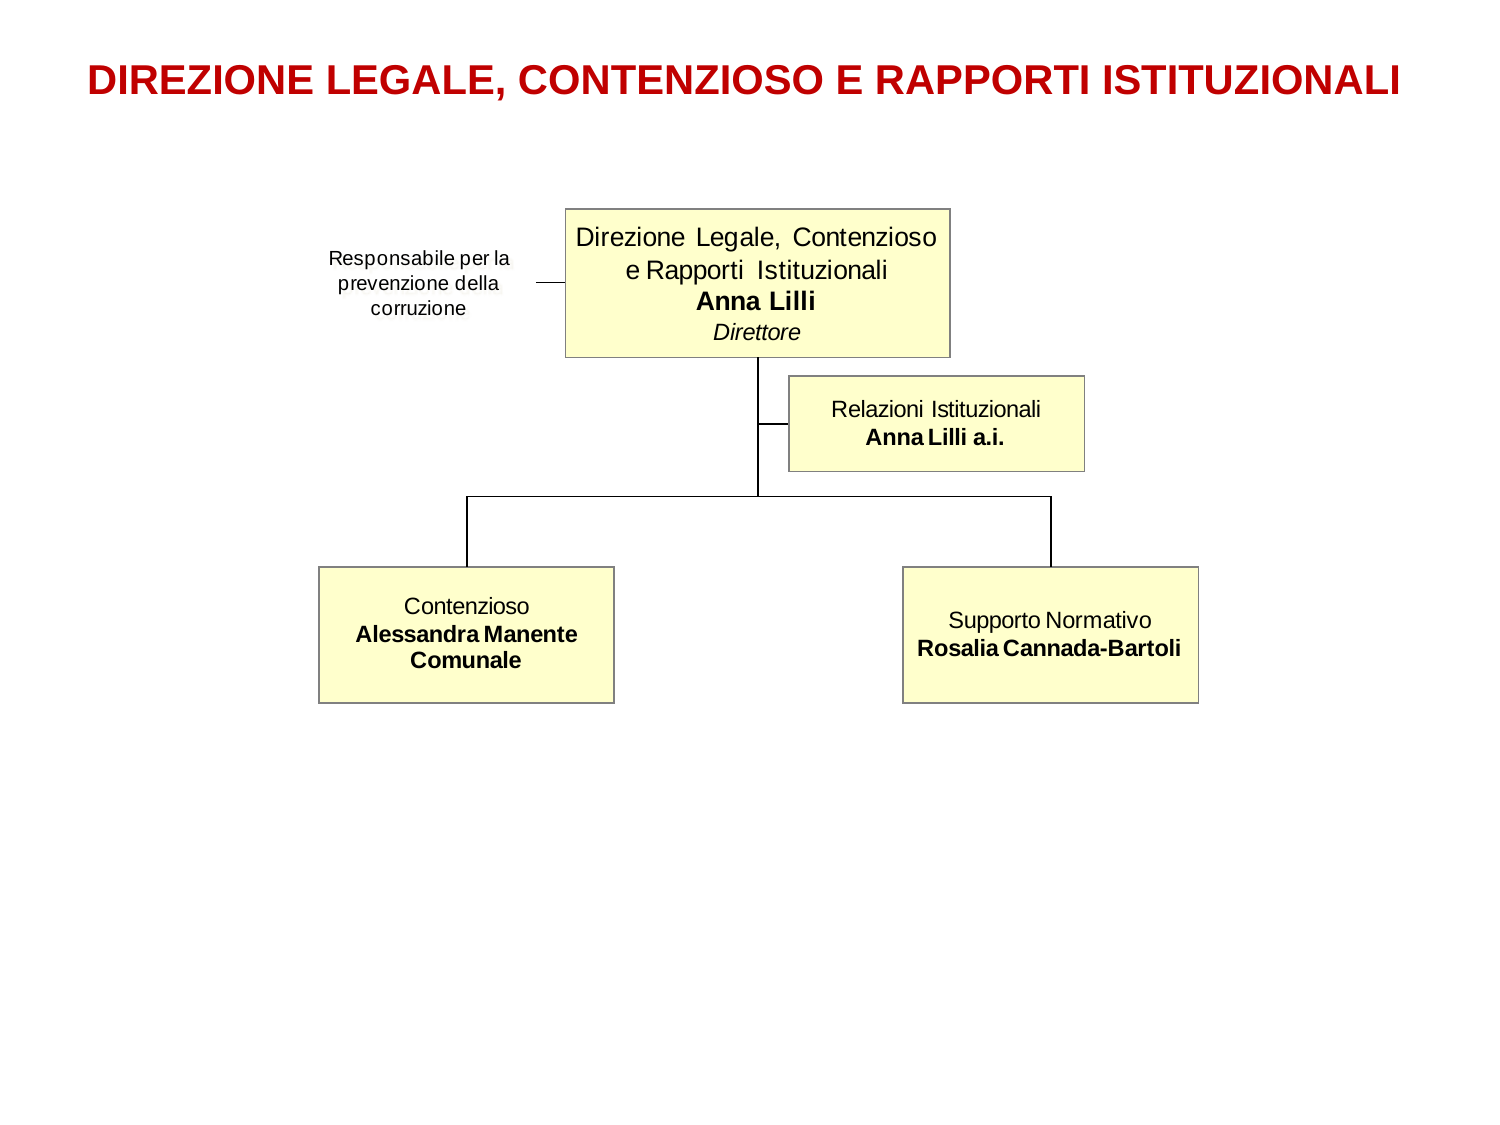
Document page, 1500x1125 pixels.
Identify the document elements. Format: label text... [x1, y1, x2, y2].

text_box DIREZIONE LEGALE, CONTENZIOSO E RAPPORTI ISTITUZIONALI [72, 45, 1462, 128]
picture [300, 206, 1200, 704]
